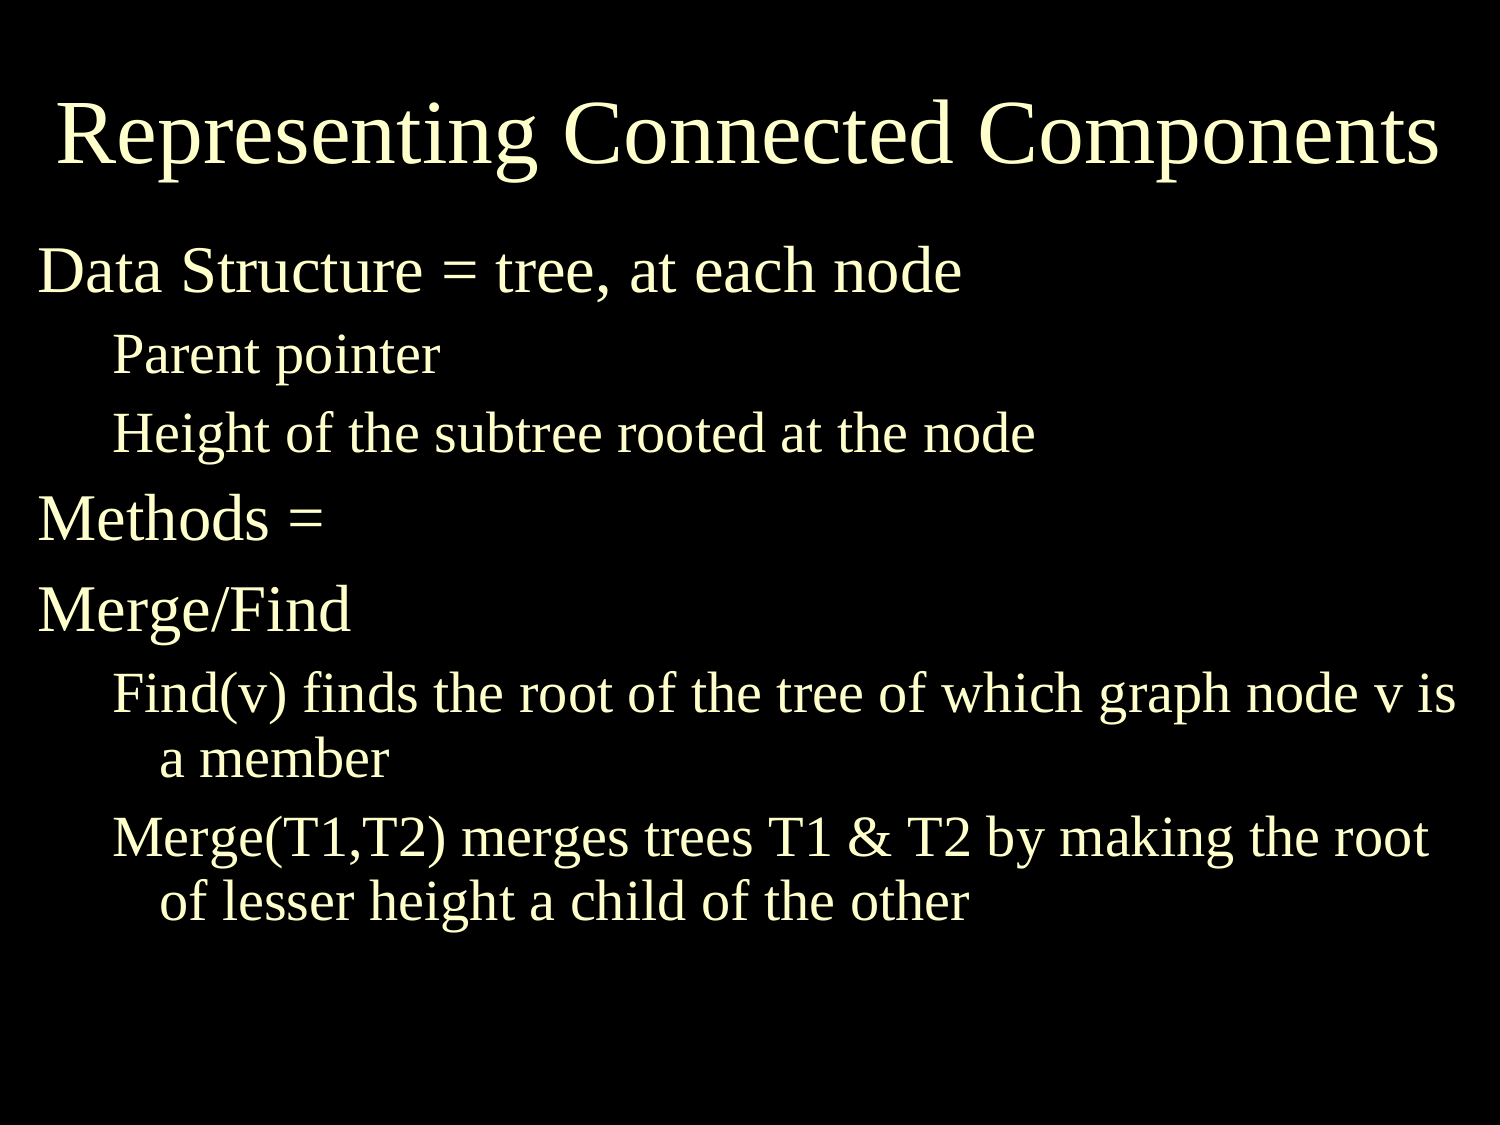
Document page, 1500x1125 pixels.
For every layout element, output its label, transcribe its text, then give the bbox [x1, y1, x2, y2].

list Data Structure = tree, at each node Parent pointer Height of the subtree rooted at the node Methods = Merge/Find Find(v) finds the root of the tree of which graph node v is a member Merge(T1,T2) merges trees T1 & T2 by making the root of lesser height a child of the other [22, 224, 1482, 1026]
title Representing Connected Components [21, 37, 1479, 228]
